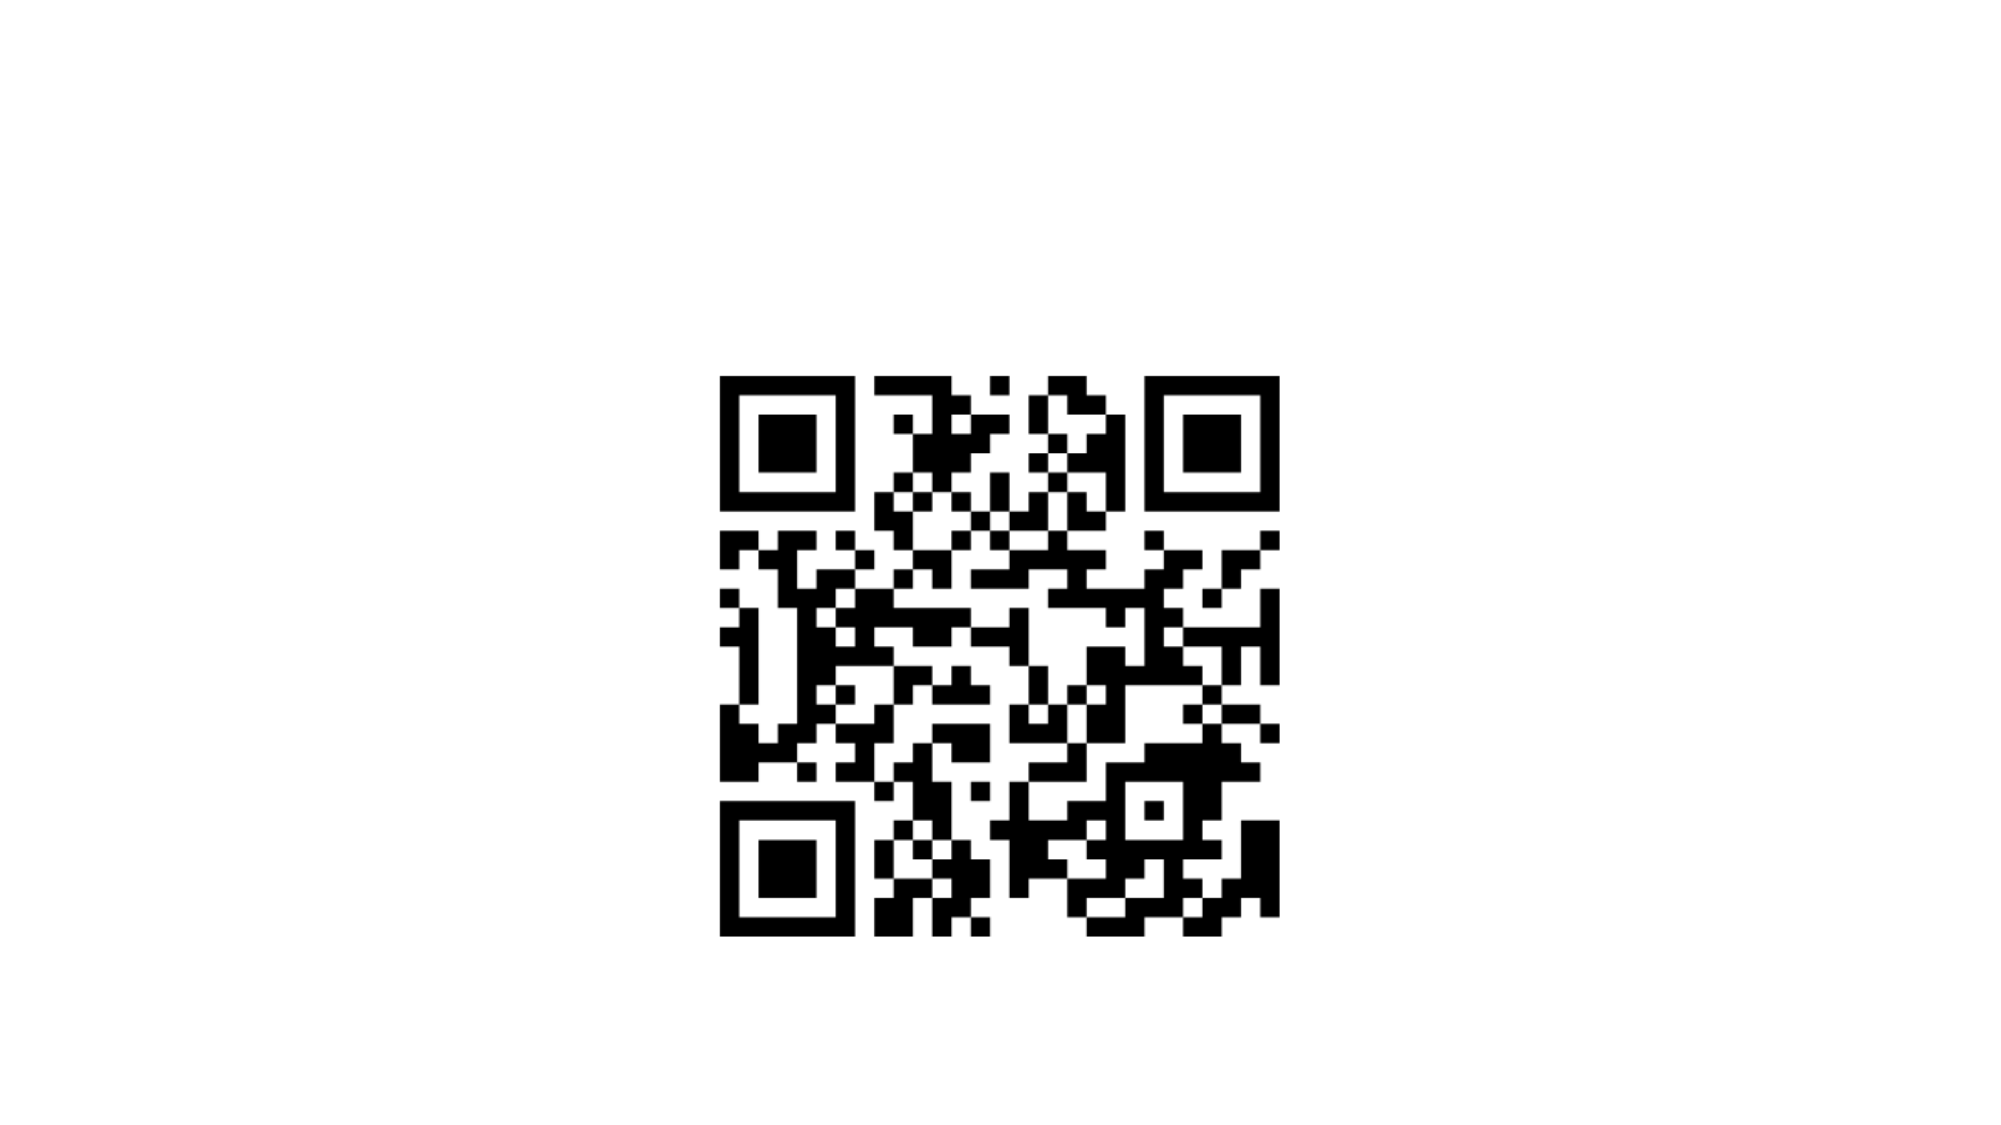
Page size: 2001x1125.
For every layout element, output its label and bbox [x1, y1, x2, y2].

picture [643, 299, 1357, 1014]
